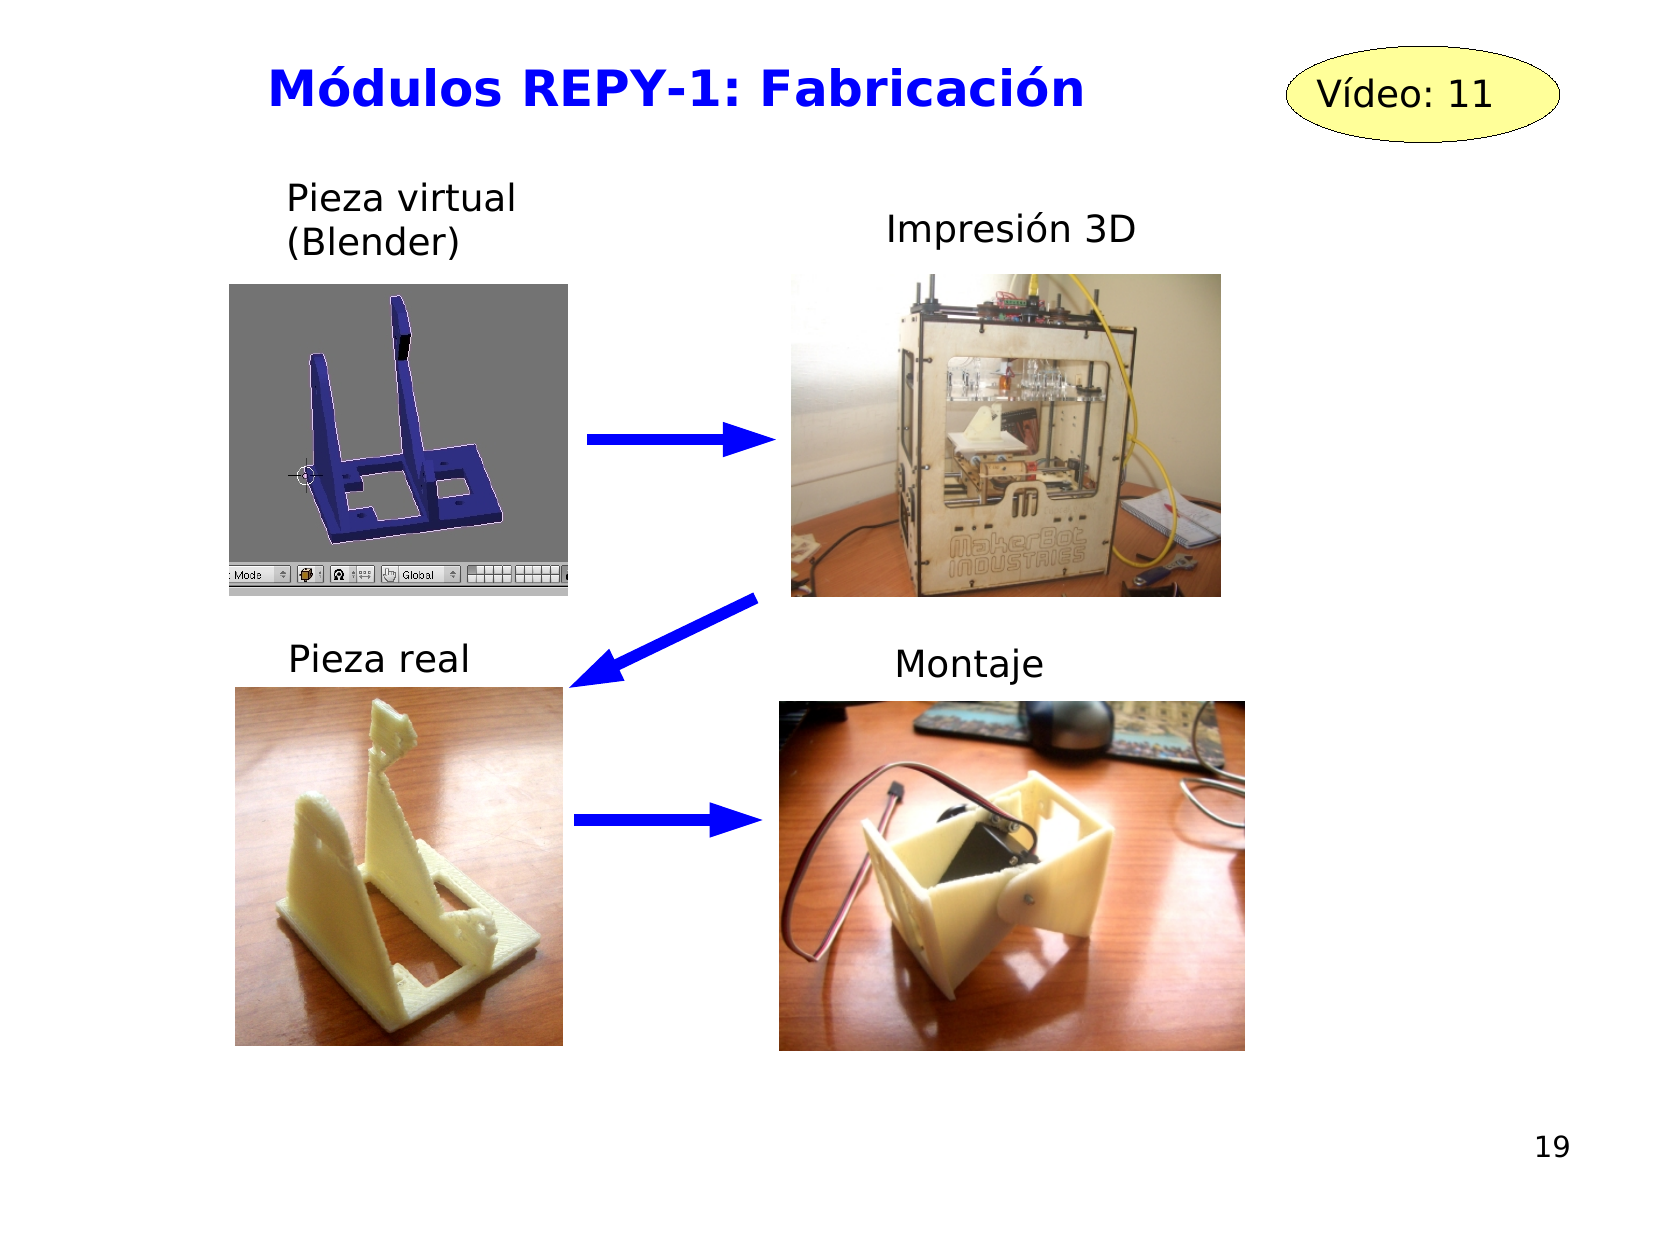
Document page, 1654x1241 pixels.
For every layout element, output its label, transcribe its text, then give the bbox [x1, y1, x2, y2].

text_box Módulos REPY-1: Fabricación [252, 52, 1101, 126]
text_box Vídeo: 11 [1301, 65, 1510, 124]
picture [235, 687, 563, 1046]
text_box [1286, 72, 1301, 117]
picture [229, 284, 568, 596]
picture [779, 701, 1245, 1051]
text_box Pieza real [273, 629, 510, 689]
picture [791, 274, 1221, 598]
text_box Pieza virtual (Blender) [271, 169, 544, 272]
text_box Impresión 3D [871, 200, 1366, 259]
text_box [1314, 46, 1560, 143]
text_box Montaje [879, 635, 1116, 694]
